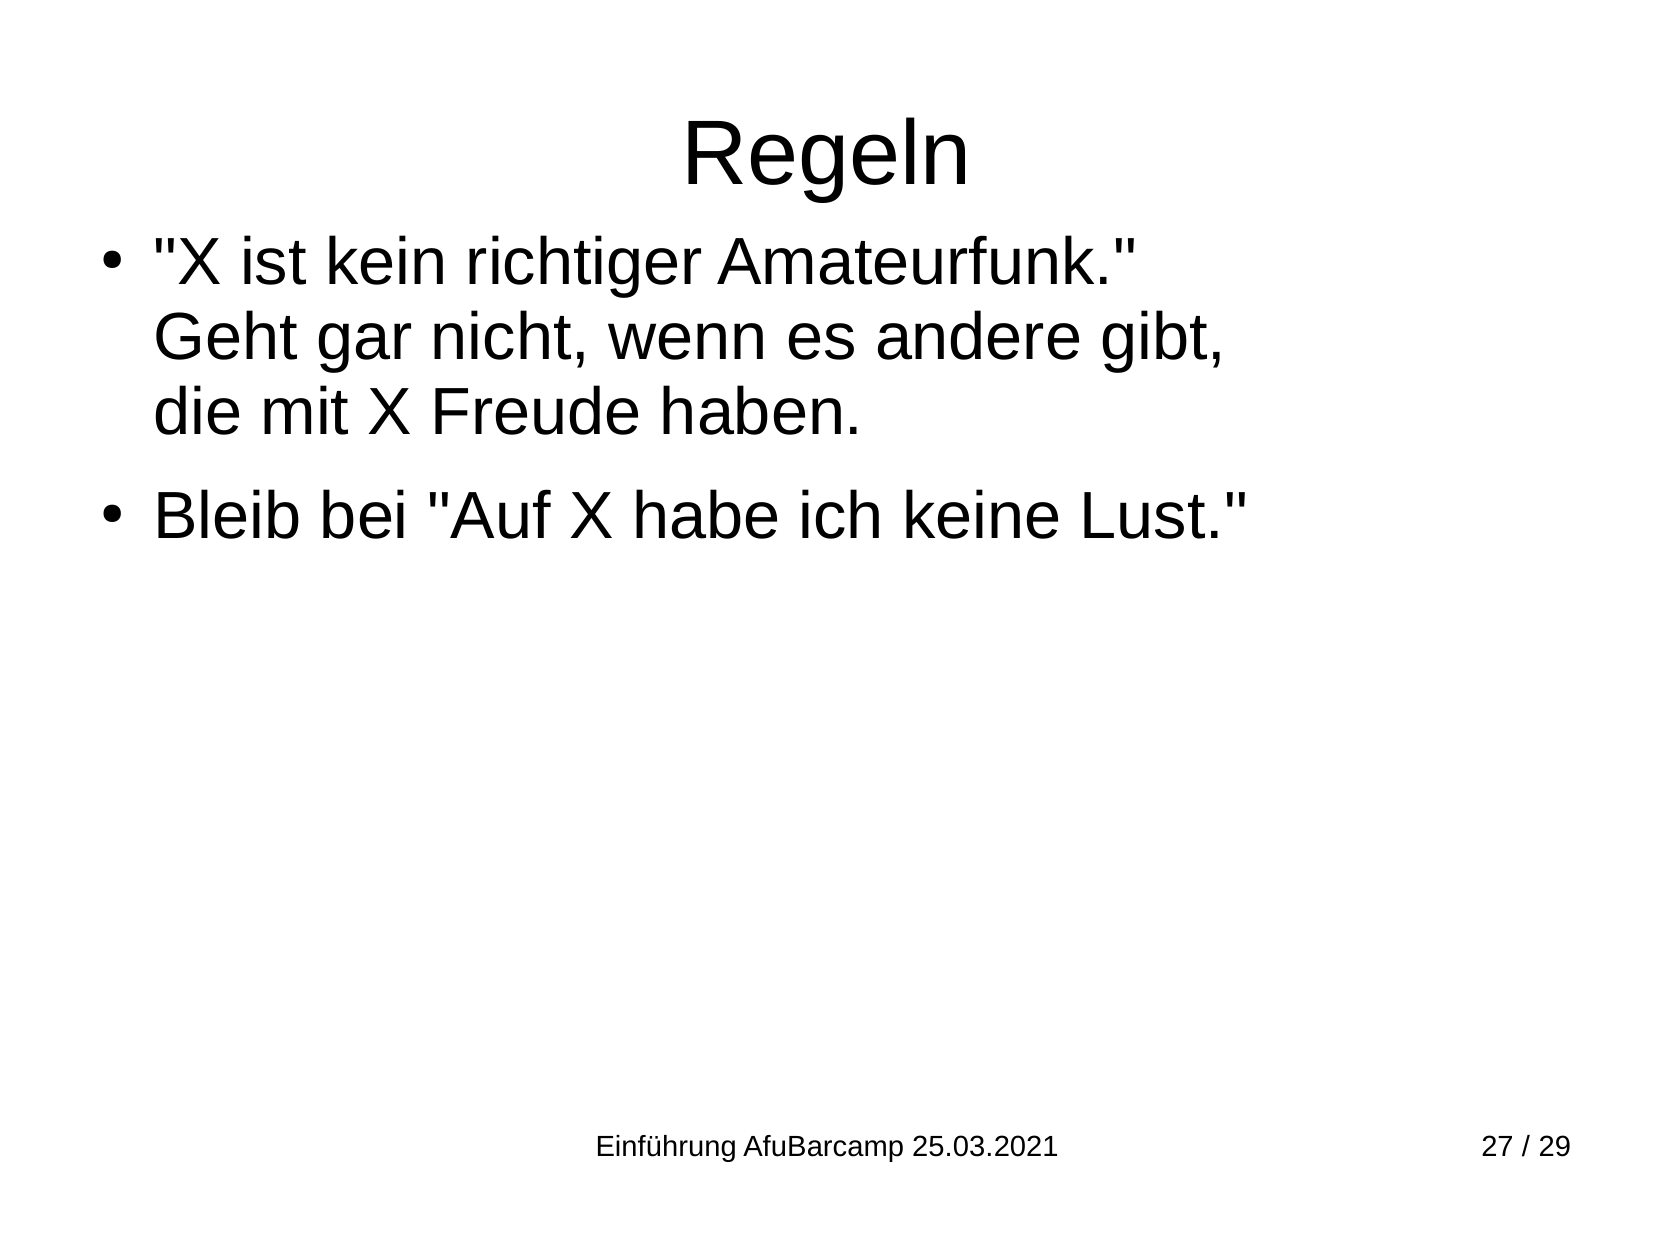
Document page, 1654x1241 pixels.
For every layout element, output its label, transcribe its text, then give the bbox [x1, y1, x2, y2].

title Regeln [82, 49, 1571, 224]
list "X ist kein richtiger Amateurfunk." Geht gar nicht, wenn es andere gibt, die mit X Freude haben. Bleib bei "Auf X habe ich keine Lust." [82, 224, 1571, 944]
